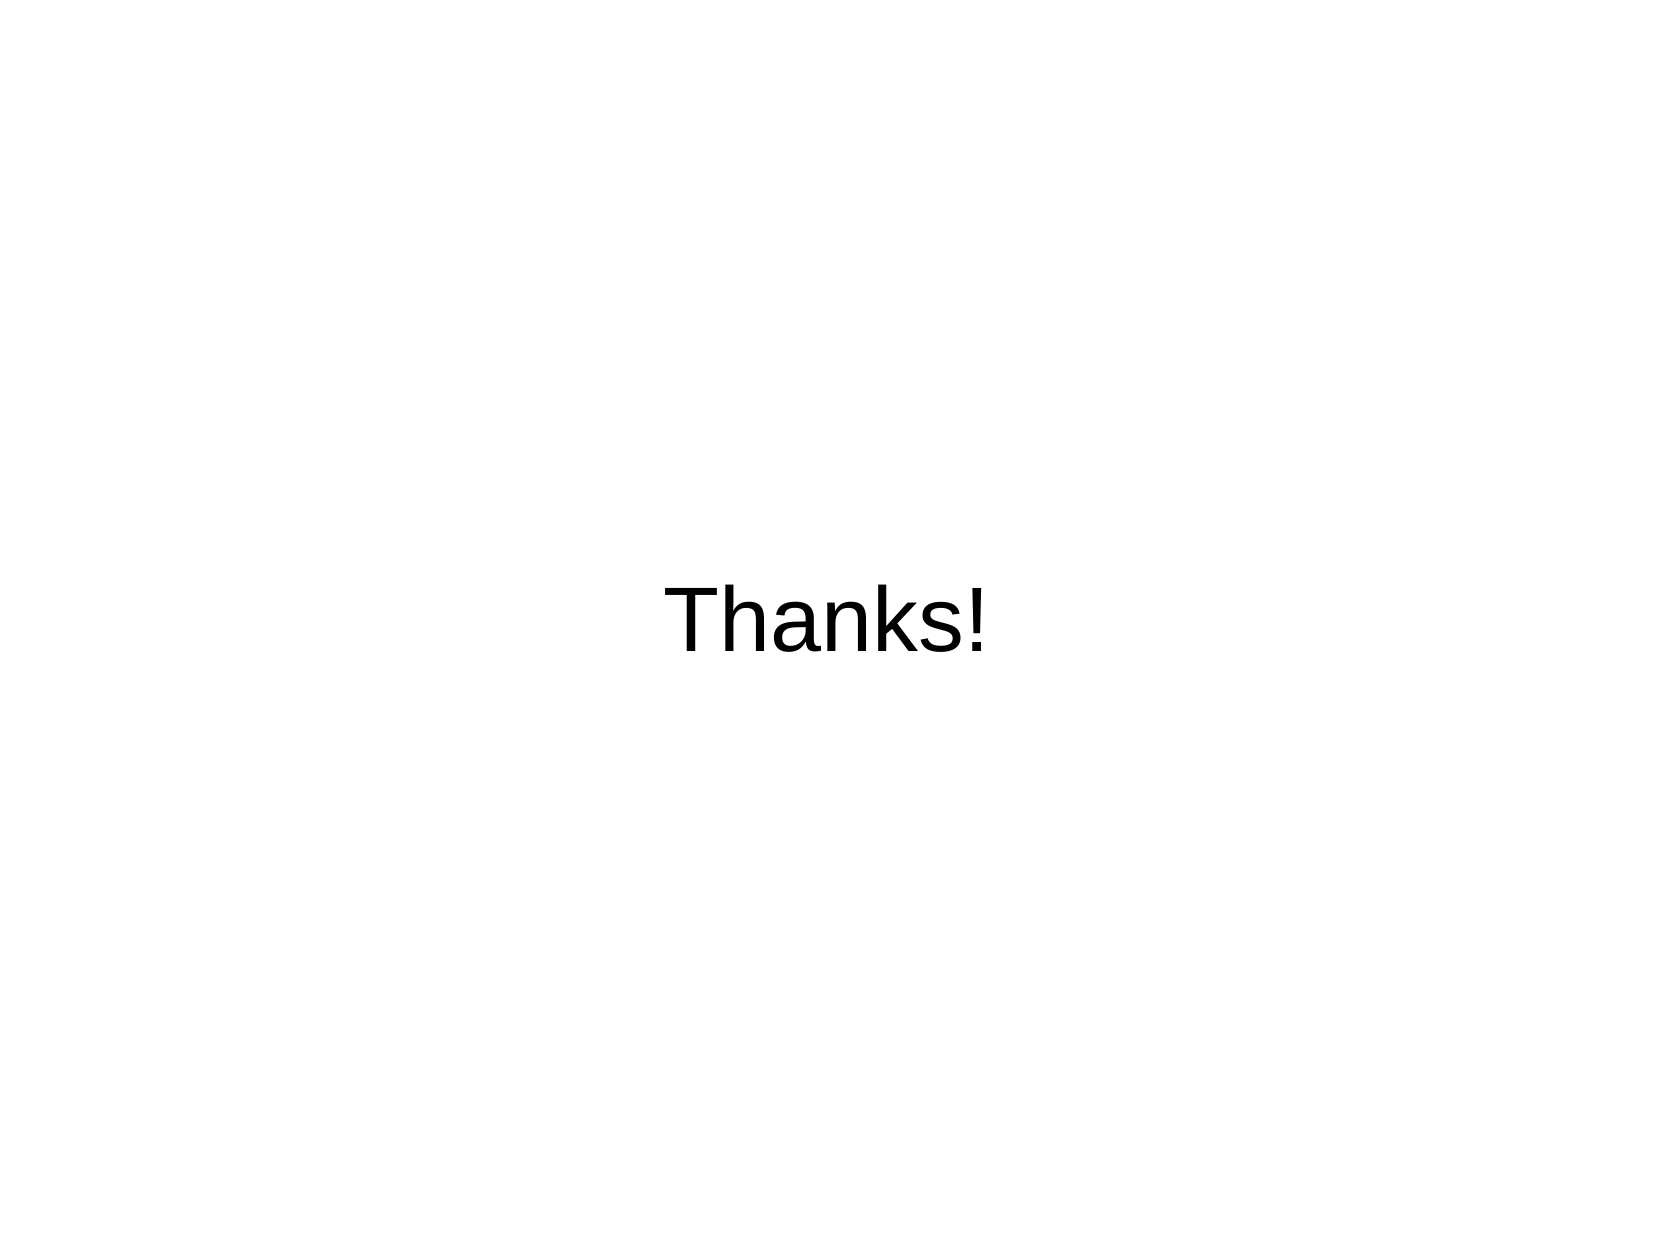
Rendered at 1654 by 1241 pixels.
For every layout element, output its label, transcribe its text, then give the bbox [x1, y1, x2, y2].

title Thanks! [82, 523, 1571, 717]
